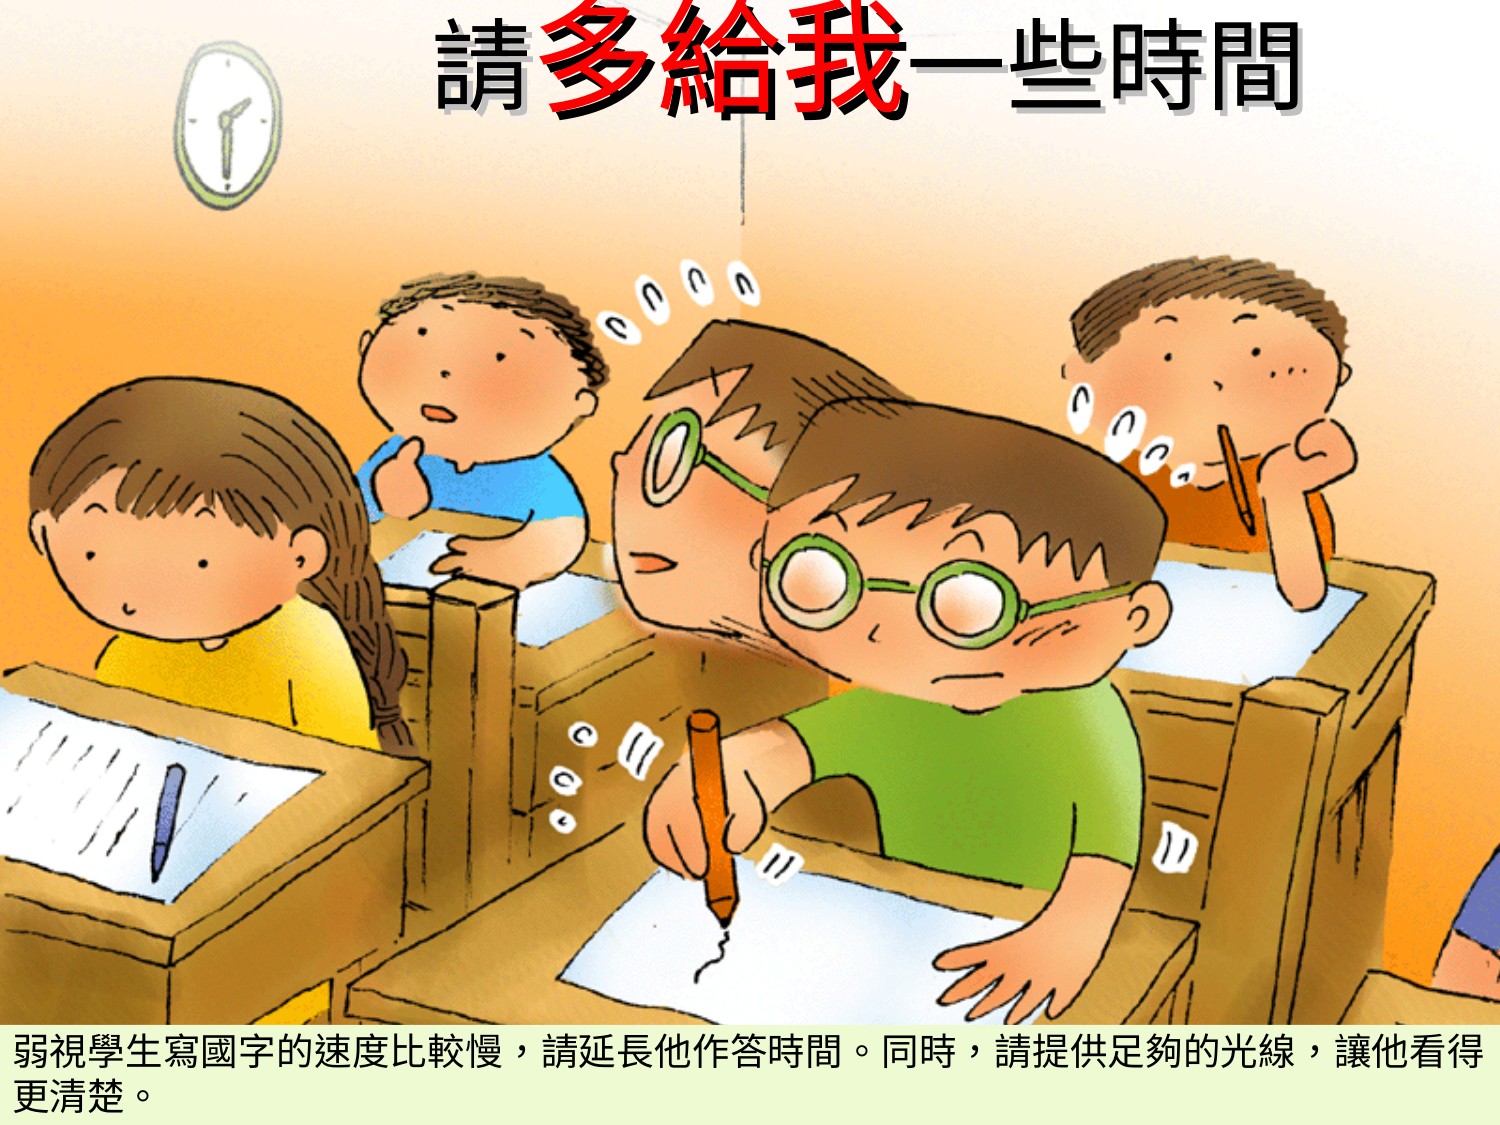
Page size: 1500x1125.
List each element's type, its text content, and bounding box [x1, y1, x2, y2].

subtitle 弱視學生寫國字的速度比較慢，請延長他作答時間。同時，請提供足夠的光線，讓他看得更清楚。 [0, 1024, 1500, 1125]
title 請多給我一些時間 [399, 0, 1338, 138]
picture [0, 0, 1500, 1024]
